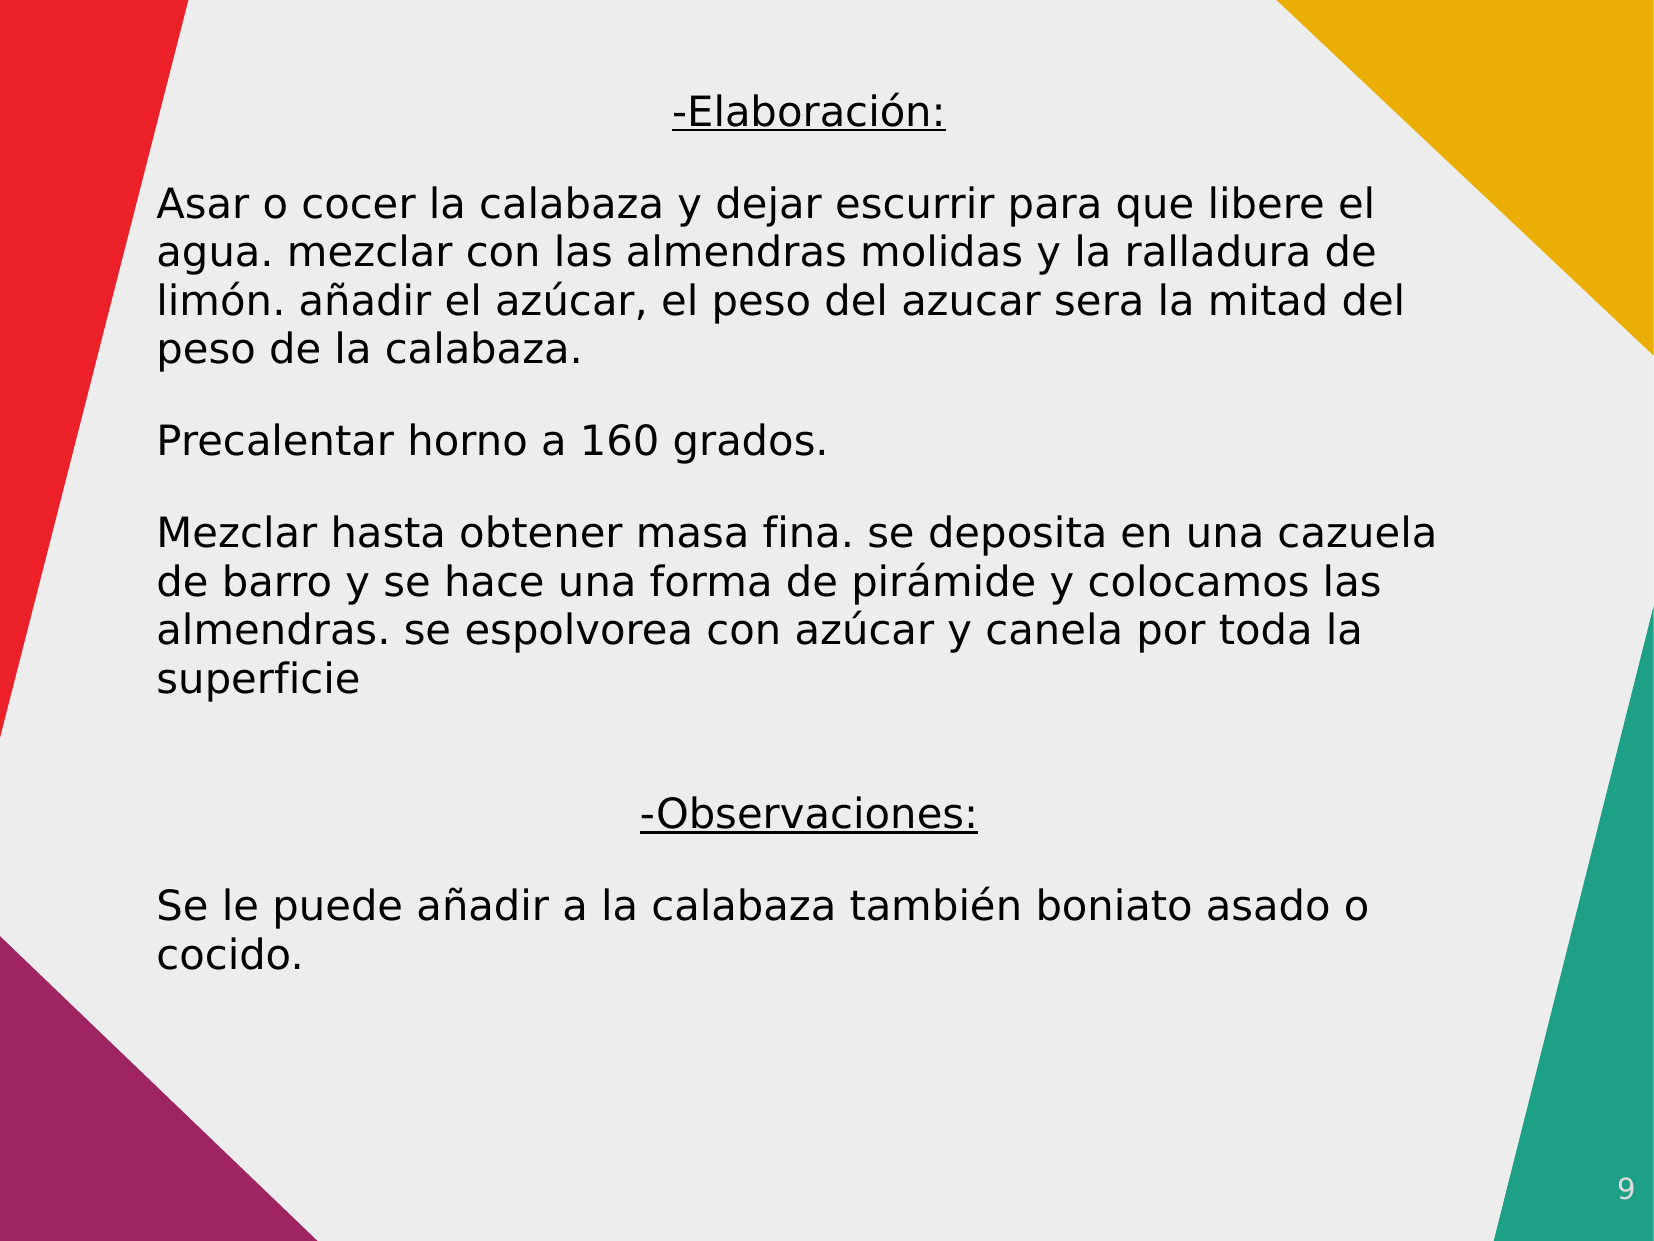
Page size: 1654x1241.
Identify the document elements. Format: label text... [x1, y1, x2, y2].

text_box -Elaboración: Asar o cocer la calabaza y dejar escurrir para que libere el agua. mezclar con las almendras molidas y la ralladura de limón. añadir el azúcar, el peso del azucar sera la mitad del peso de la calabaza. Precalentar horno a 160 grados. Mezclar hasta obtener masa fina. se deposita en una cazuela de barro y se hace una forma de pirámide y colocamos las almendras. se espolvorea con azúcar y canela por toda la superficie -Observaciones: Se le puede añadir a la calabaza también boniato asado o cocido. [141, 80, 1477, 1182]
